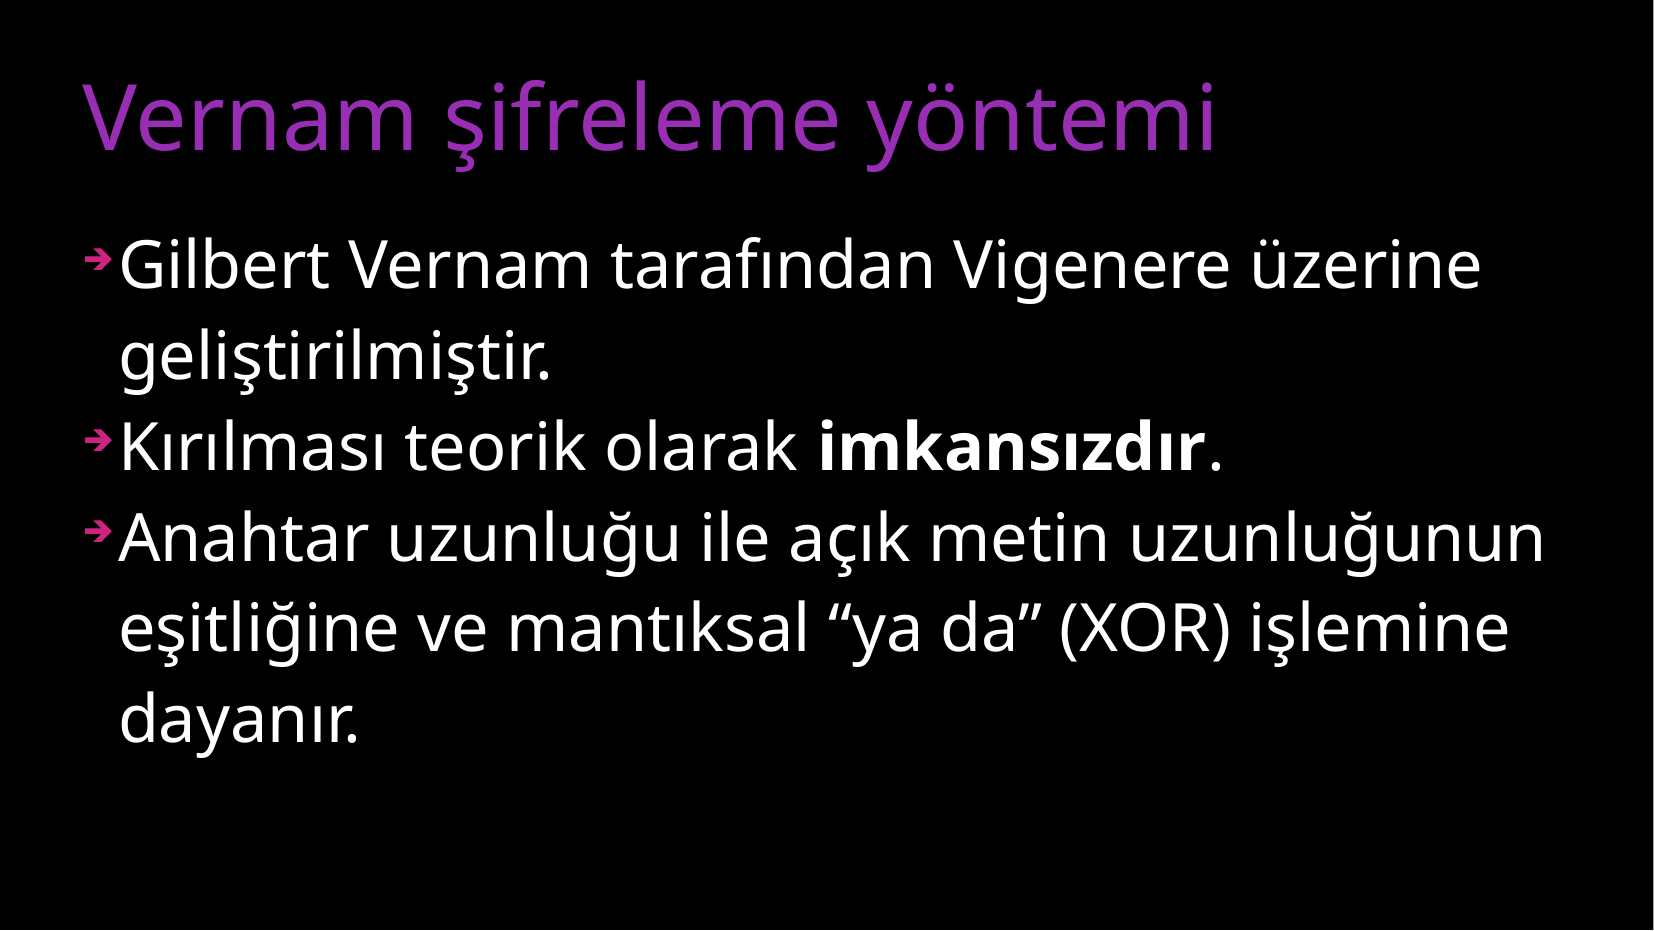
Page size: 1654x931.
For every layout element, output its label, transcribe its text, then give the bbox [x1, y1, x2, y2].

title Vernam şifreleme yöntemi [82, 37, 1571, 193]
subtitle Gilbert Vernam tarafından Vigenere üzerine geliştirilmiştir. Kırılması teorik olarak imkansızdır. Anahtar uzunluğu ile açık metin uzunluğunun eşitliğine ve mantıksal “ya da” (XOR) işlemine dayanır. [82, 217, 1571, 758]
